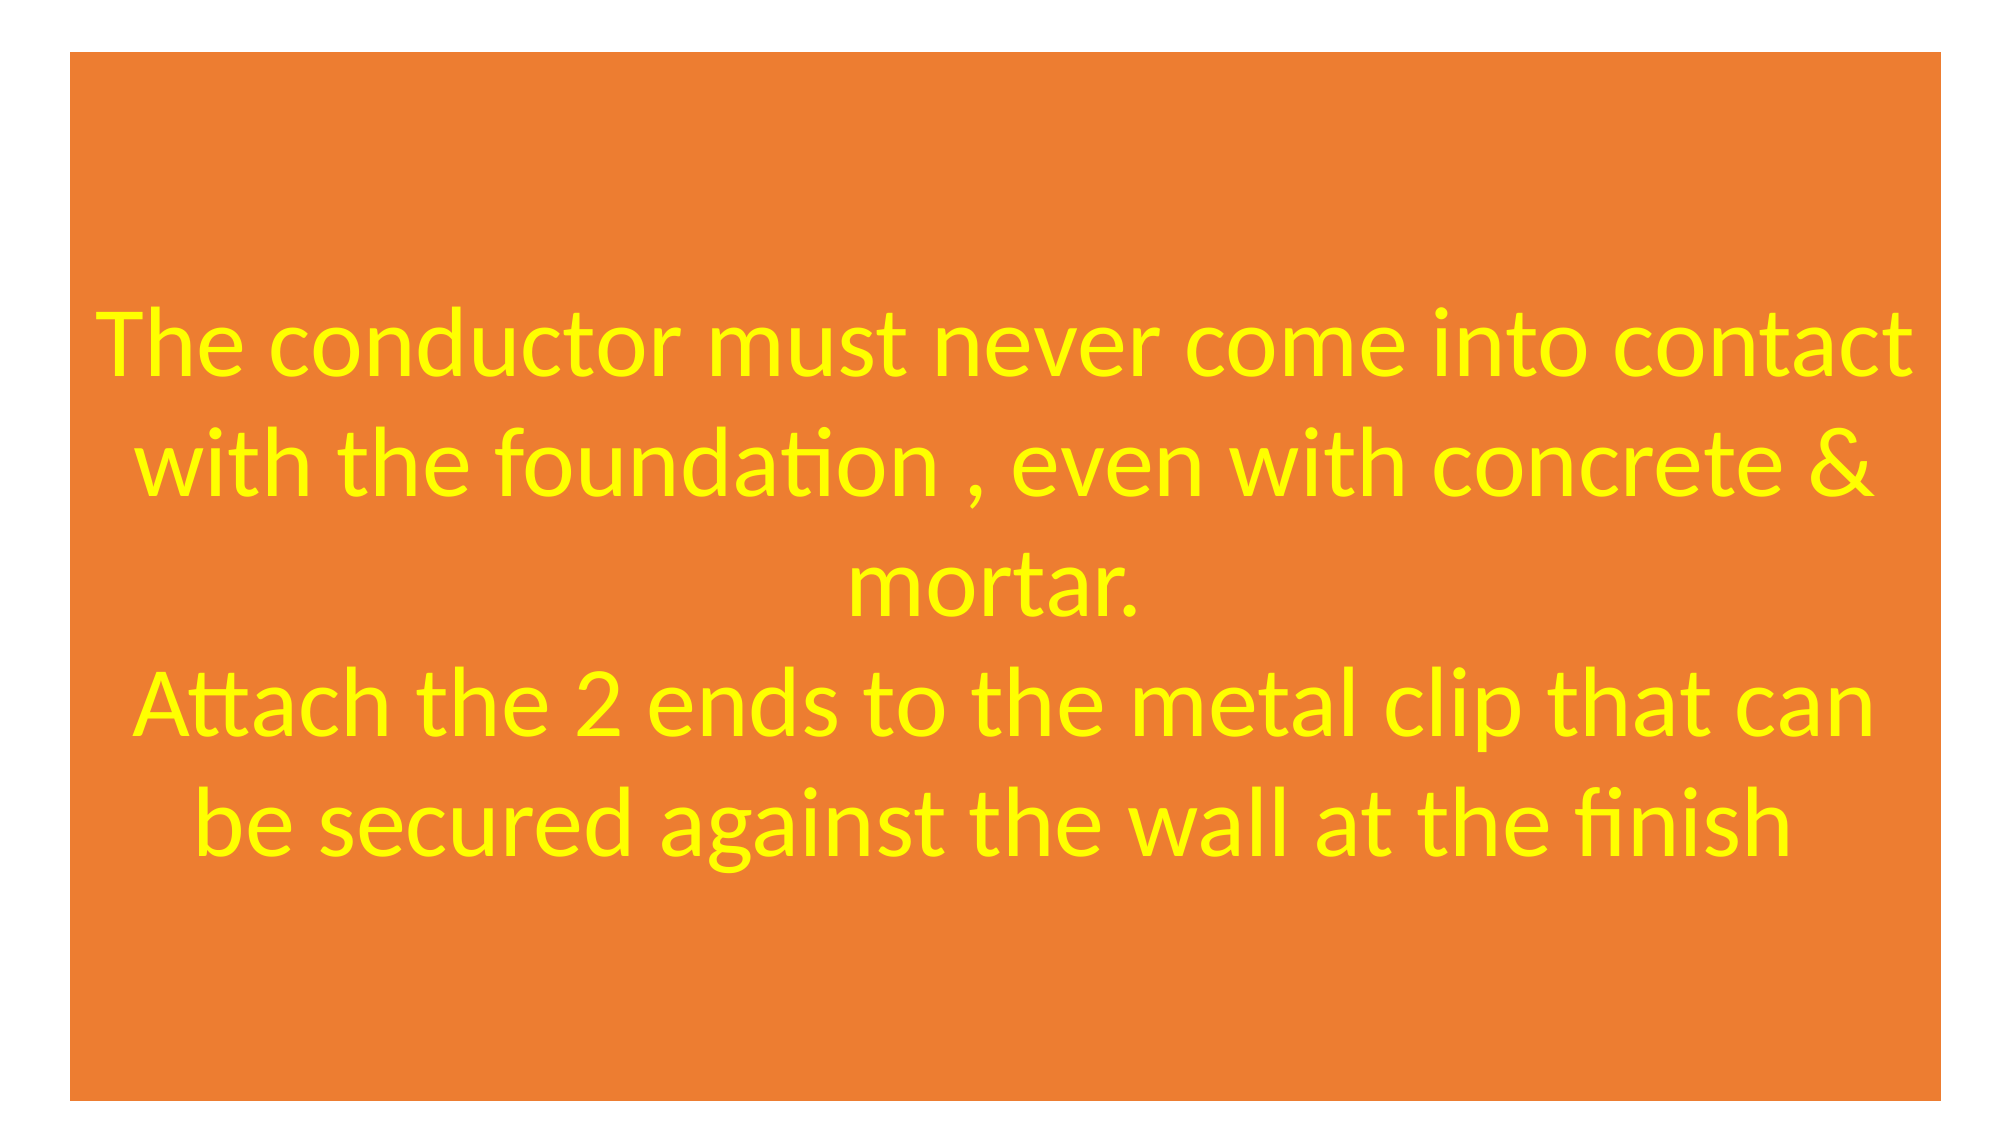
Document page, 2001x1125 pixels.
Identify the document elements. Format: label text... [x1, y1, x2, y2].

text_box The conductor must never come into contact with the foundation , even with concrete & mortar. Attach the 2 ends to the metal clip that can be secured against the wall at the finish [68, 51, 1943, 1102]
